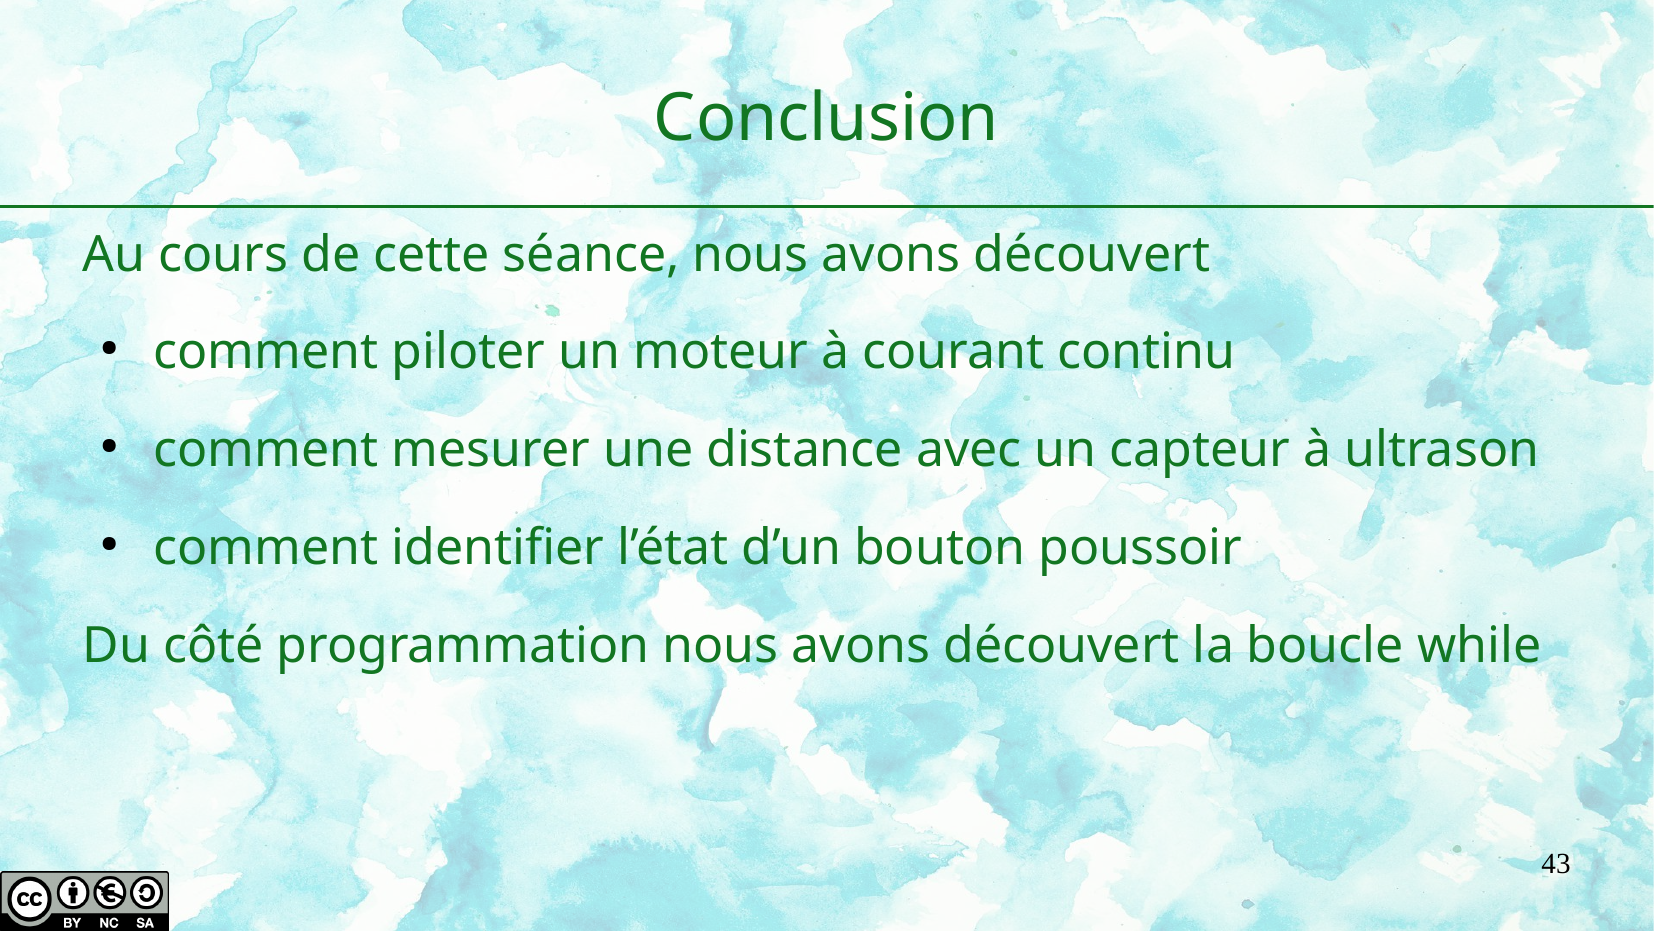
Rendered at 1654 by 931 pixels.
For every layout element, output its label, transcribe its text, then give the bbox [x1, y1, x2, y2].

list Au cours de cette séance, nous avons découvert comment piloter un moteur à courant continu comment mesurer une distance avec un capteur à ultrason comment identifier l’état d’un bouton poussoir Du côté programmation nous avons découvert la boucle while [82, 217, 1571, 827]
picture [0, 871, 169, 931]
title Conclusion [82, 37, 1571, 193]
